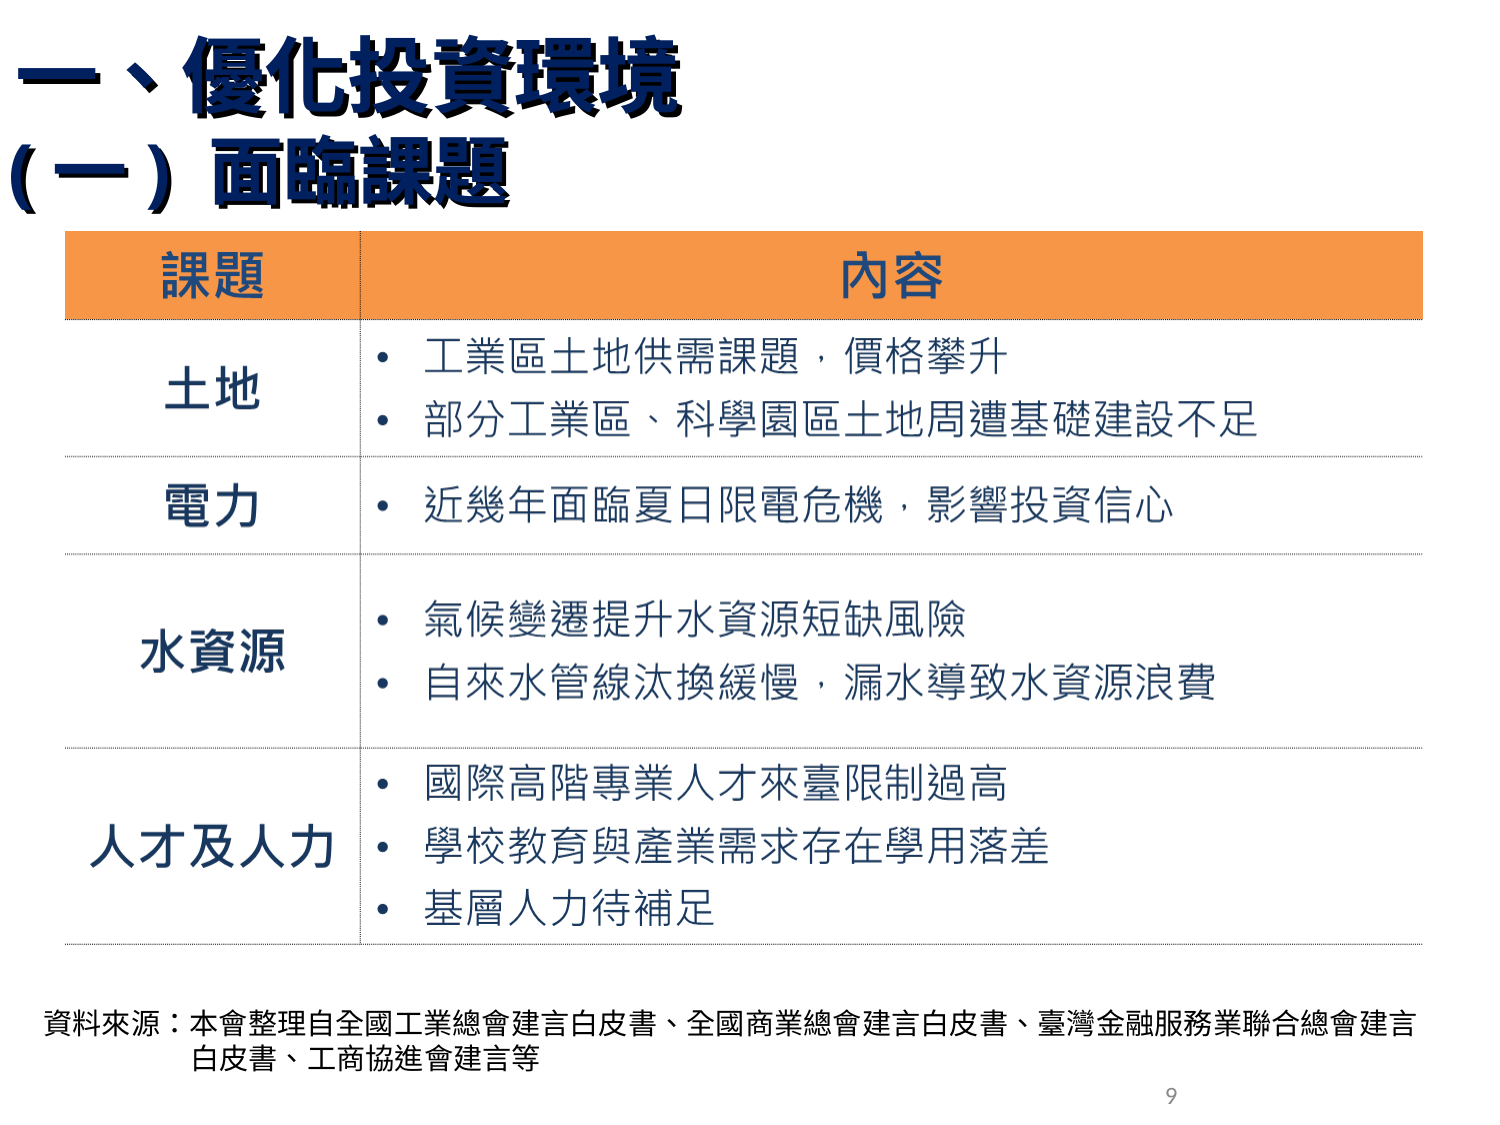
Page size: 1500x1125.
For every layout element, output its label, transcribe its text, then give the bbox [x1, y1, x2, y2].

text_box 9 [1149, 1065, 1500, 1125]
text_box 一、優化投資環境 [0, 15, 1500, 123]
text_box (一) 面臨課題 [0, 114, 1495, 222]
picture [64, 228, 1424, 959]
text_box 資料來源：本會整理自全國工業總會建言白皮書、全國商業總會建言白皮書、臺灣金融服務業聯合總會建言白皮書、工商協進會建言等 [28, 997, 1446, 1084]
